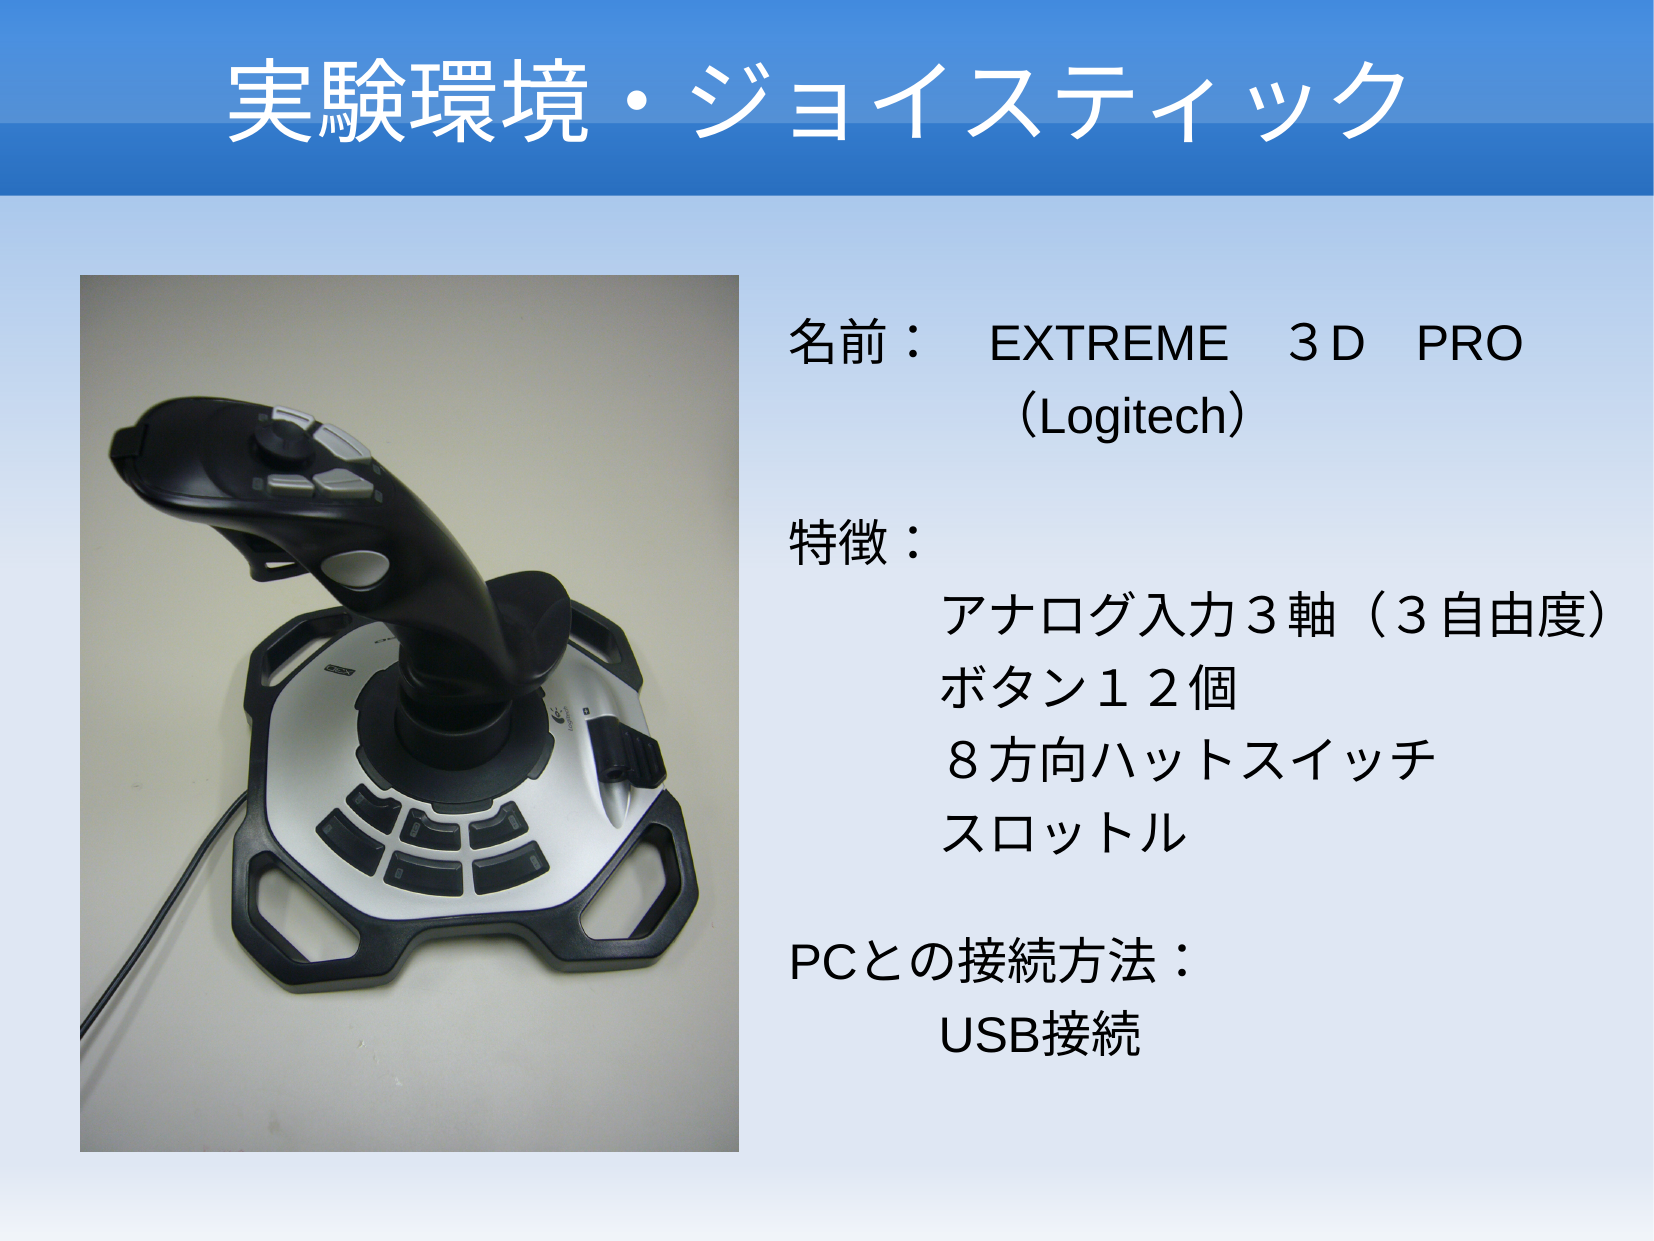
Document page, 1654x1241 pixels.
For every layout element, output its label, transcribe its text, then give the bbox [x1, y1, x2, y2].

picture [0, 0, 1654, 1241]
text_box 名前： EXTREME ３D PRO （Logitech） 特徴： アナログ入力３軸（３自由度） ボタン１２個 ８方向ハットスイッチ スロットル PCとの接続方法： USB接続 [773, 295, 1654, 884]
title 実験環境・ジョイスティック [76, 7, 1565, 200]
